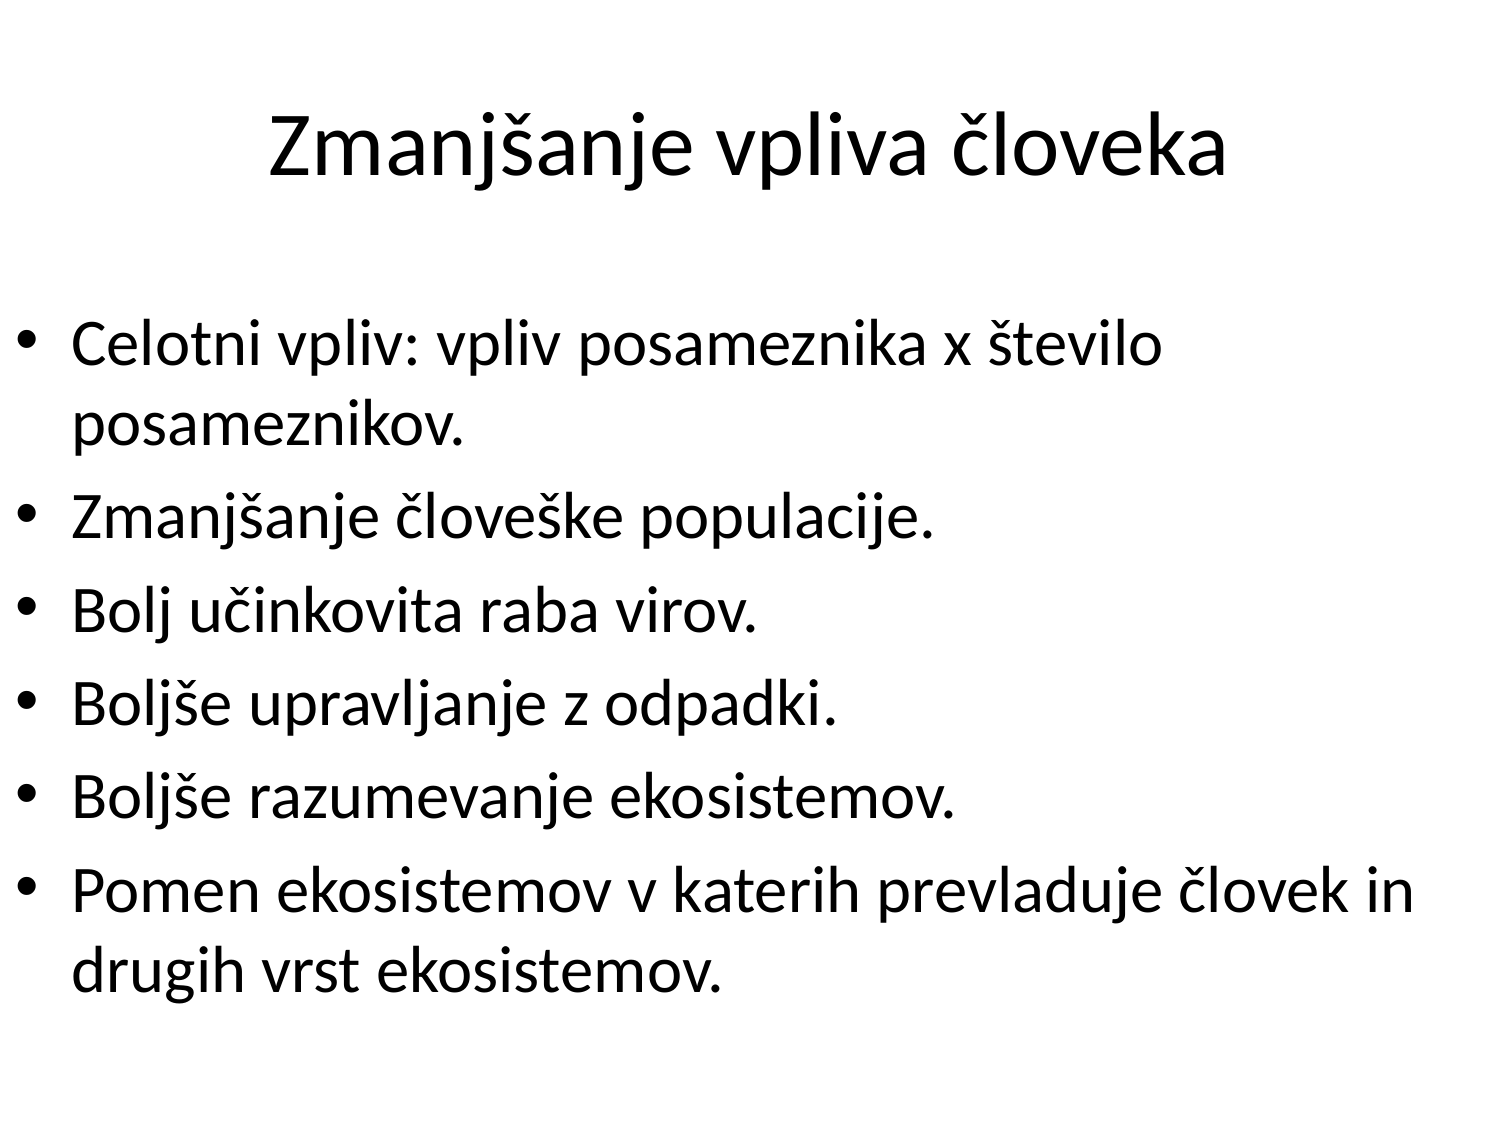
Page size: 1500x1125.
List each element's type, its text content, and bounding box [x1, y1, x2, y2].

list Celotni vpliv: vpliv posameznika x število posameznikov. Zmanjšanje človeške populacije. Bolj učinkovita raba virov. Boljše upravljanje z odpadki. Boljše razumevanje ekosistemov. Pomen ekosistemov v katerih prevladuje človek in drugih vrst ekosistemov. [0, 290, 1500, 1125]
title Zmanjšanje vpliva človeka [75, 45, 1425, 233]
